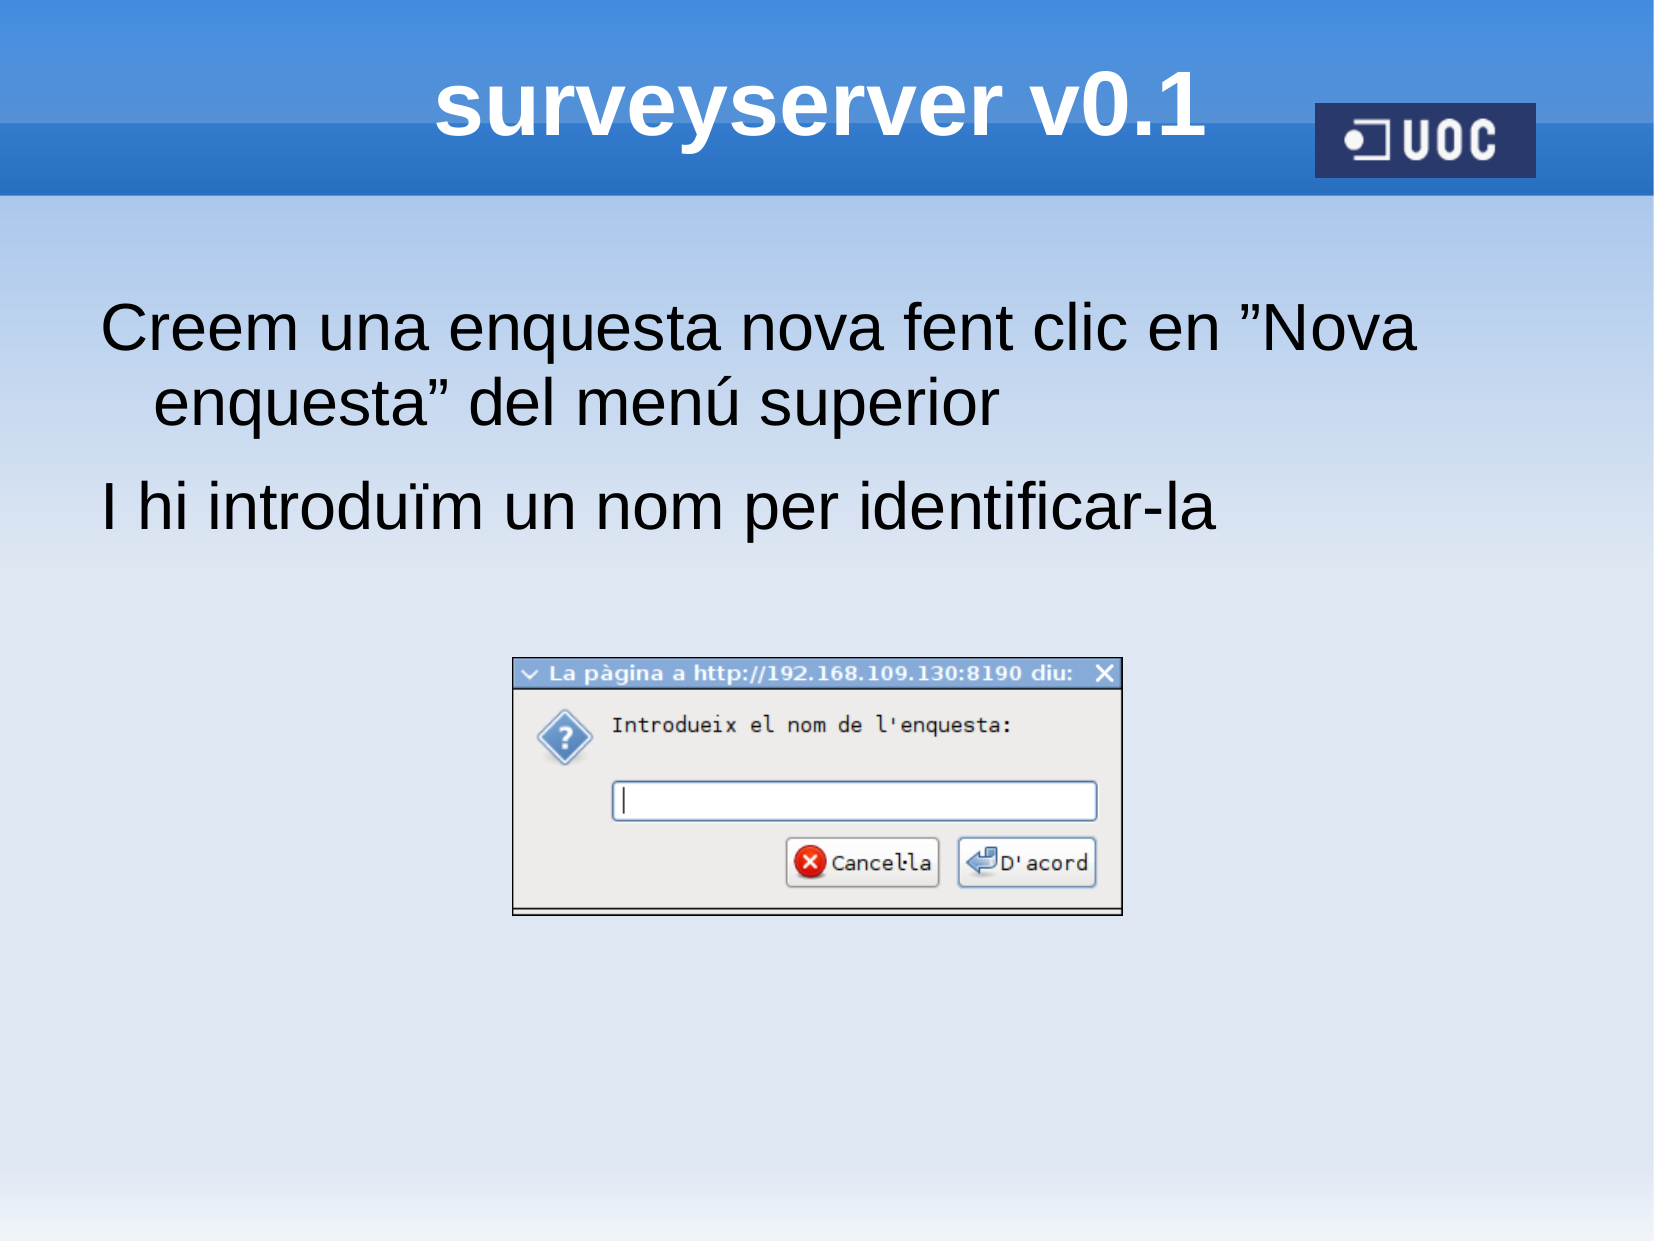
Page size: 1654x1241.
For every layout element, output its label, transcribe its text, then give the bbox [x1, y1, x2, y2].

list Creem una enquesta nova fent clic en ”Nova enquesta” del menú superior I hi introduïm un nom per identificar-la [82, 290, 1571, 1094]
picture [0, 0, 1654, 1241]
title surveyserver v0.1 [76, 7, 1565, 200]
